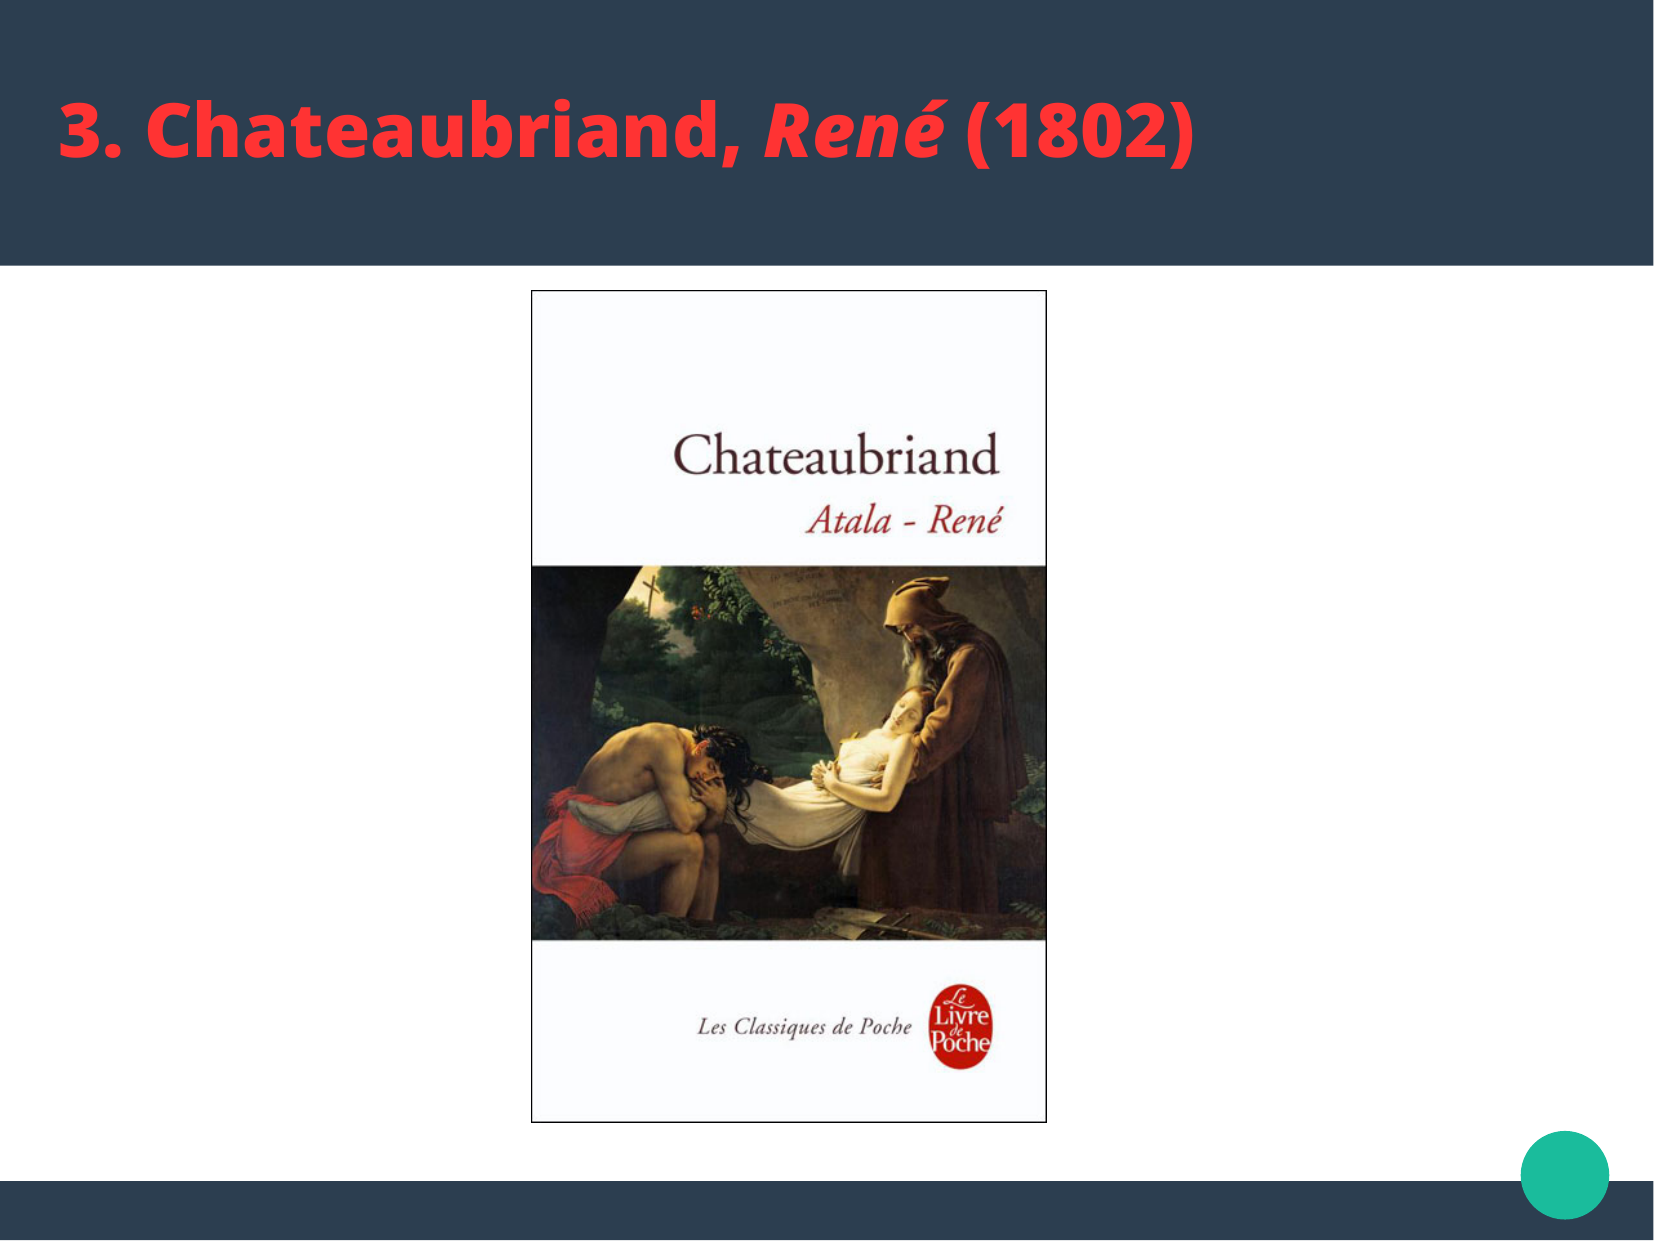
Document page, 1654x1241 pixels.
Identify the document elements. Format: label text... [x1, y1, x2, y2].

picture [531, 290, 1047, 1123]
title 3. Chateaubriand, René (1802) [59, 49, 1595, 207]
